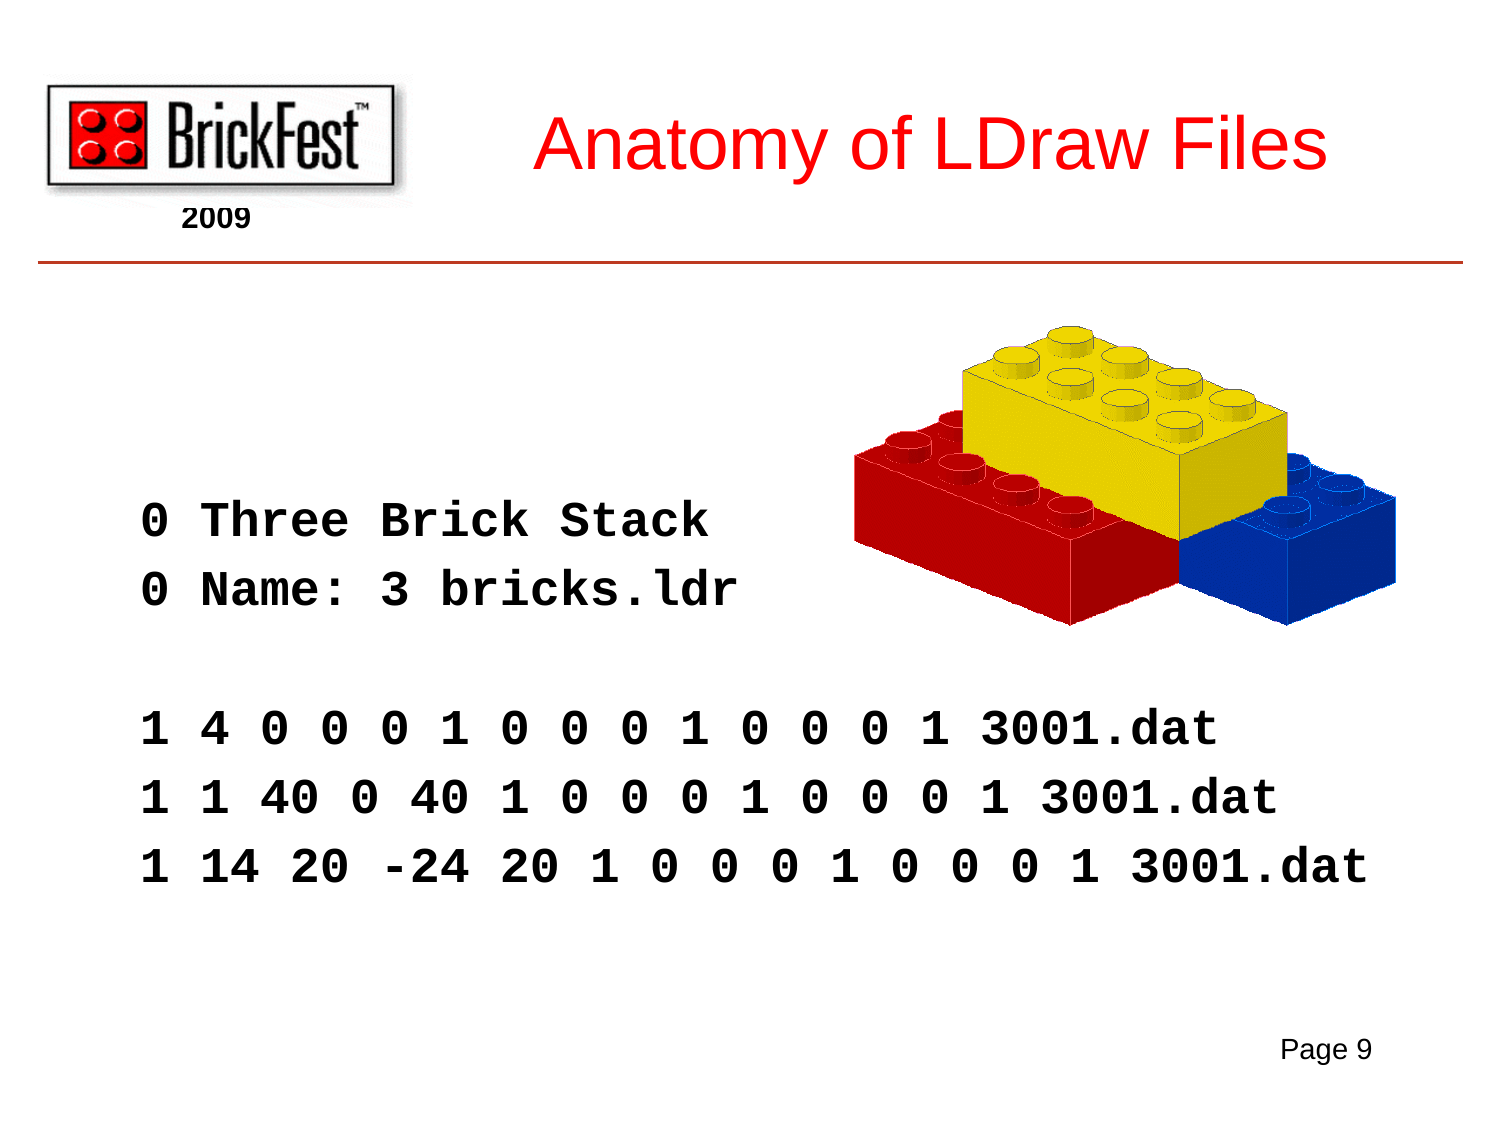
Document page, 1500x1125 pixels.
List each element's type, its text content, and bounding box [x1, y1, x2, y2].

picture [849, 305, 1401, 638]
picture [35, 74, 412, 208]
title Anatomy of LDraw Files [412, 49, 1450, 238]
list 0 Three Brick Stack 0 Name: 3 bricks.ldr 1 4 0 0 0 1 0 0 0 1 0 0 0 1 3001.dat 1 1 40 0 40 1 0 0 0 1 0 0 0 1 3001.dat 1 14 20 -24 20 1 0 0 0 1 0 0 0 1 3001.dat [124, 487, 1475, 1125]
